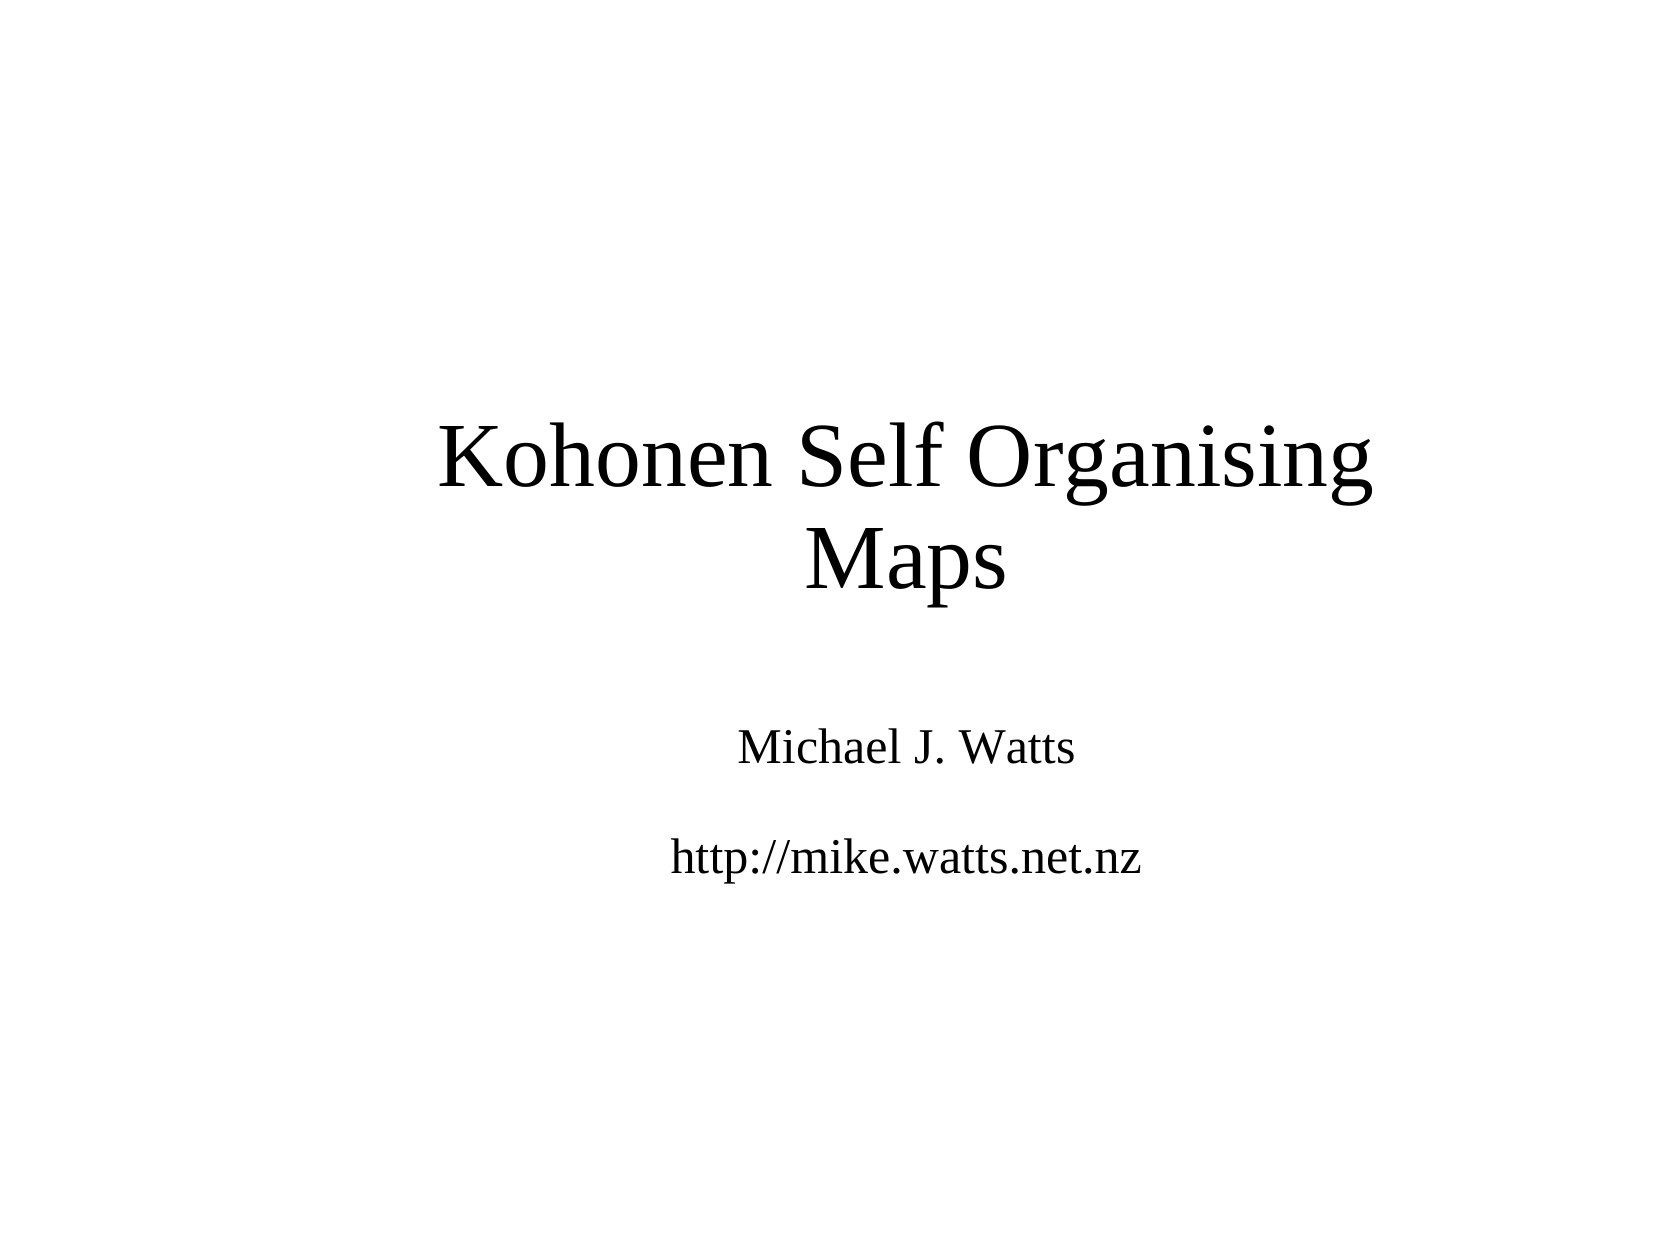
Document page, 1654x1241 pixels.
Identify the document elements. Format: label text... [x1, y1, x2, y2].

text_box Kohonen Self Organising Maps Michael J. Watts http://mike.watts.net.nz [380, 349, 1433, 962]
